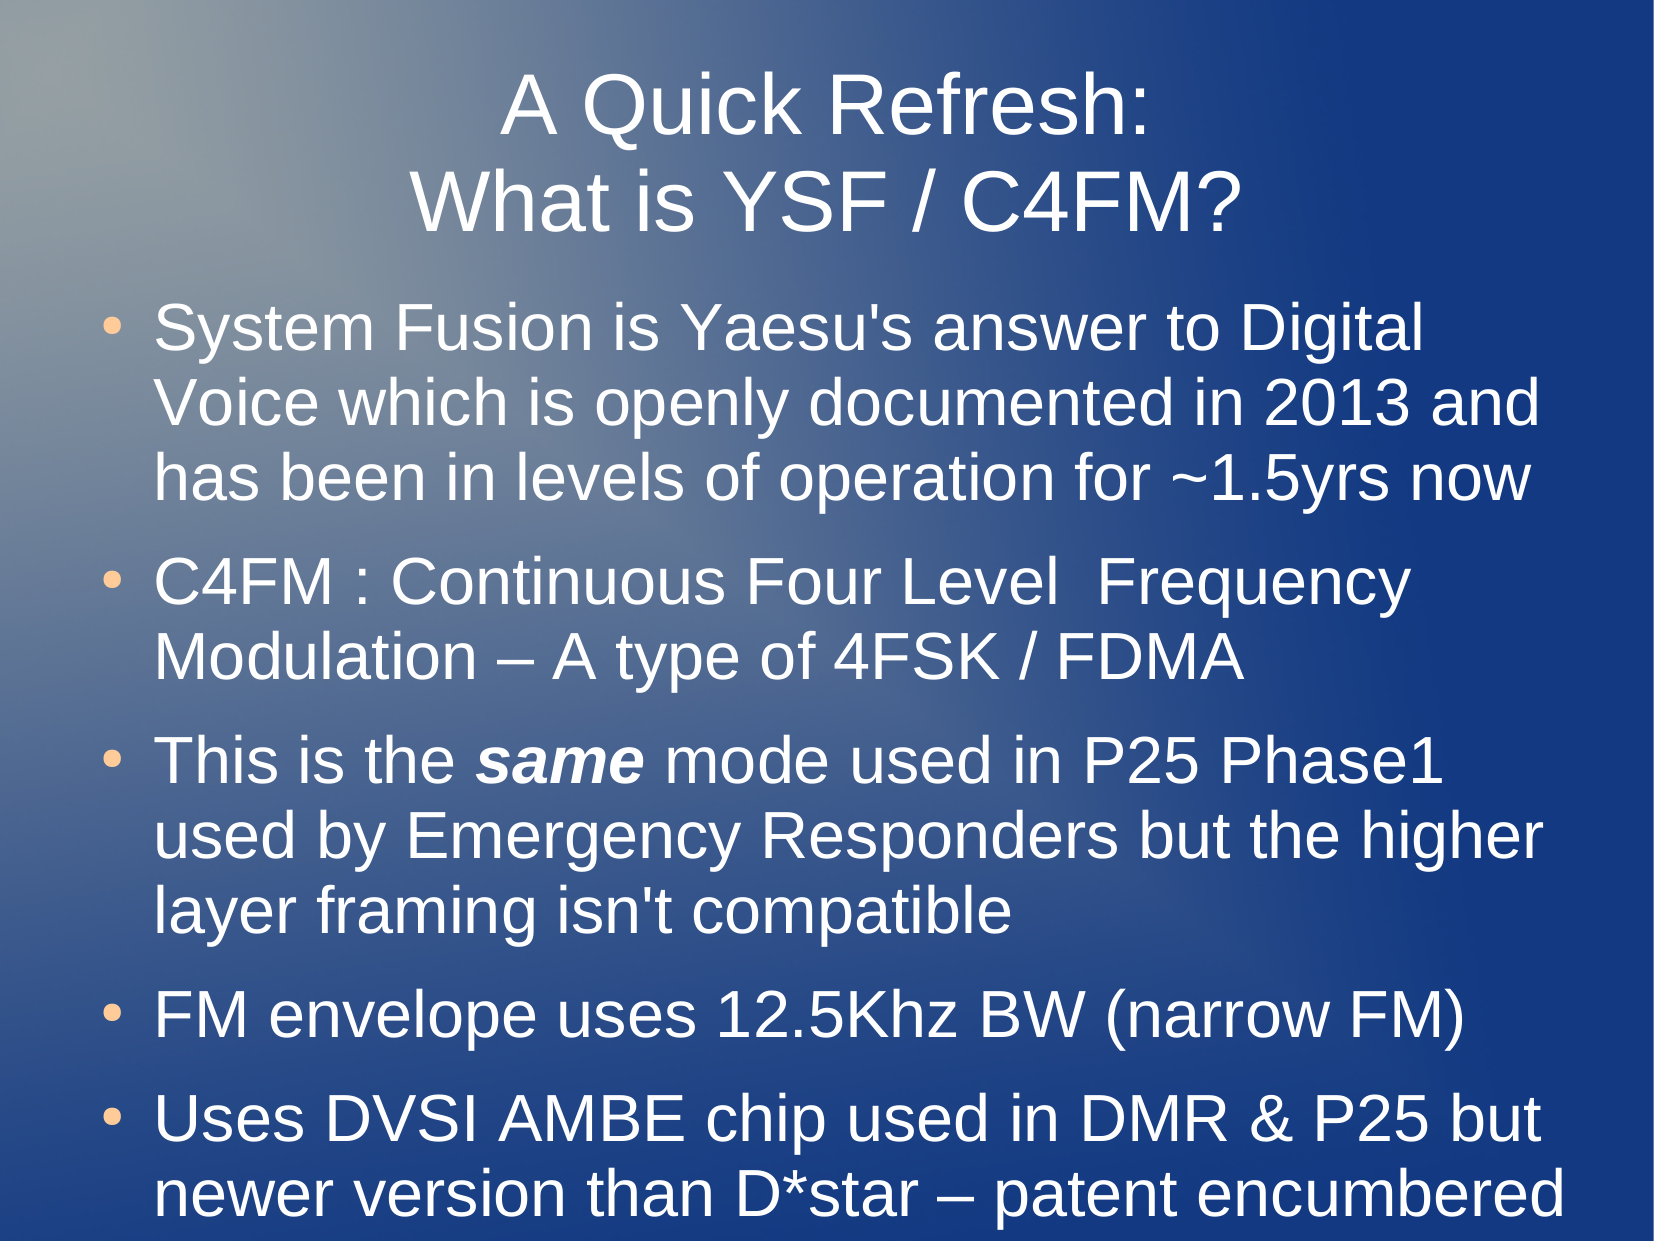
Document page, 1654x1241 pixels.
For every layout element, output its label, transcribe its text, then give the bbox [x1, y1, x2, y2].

title A Quick Refresh: What is YSF / C4FM? [82, 49, 1571, 257]
picture [0, 0, 1654, 1241]
list System Fusion is Yaesu's answer to Digital Voice which is openly documented in 2013 and has been in levels of operation for ~1.5yrs now C4FM : Continuous Four Level Frequency Modulation – A type of 4FSK / FDMA This is the same mode used in P25 Phase1 used by Emergency Responders but the higher layer framing isn't compatible FM envelope uses 12.5Khz BW (narrow FM) Uses DVSI AMBE chip used in DMR & P25 but newer version than D*star – patent encumbered [82, 290, 1571, 1231]
